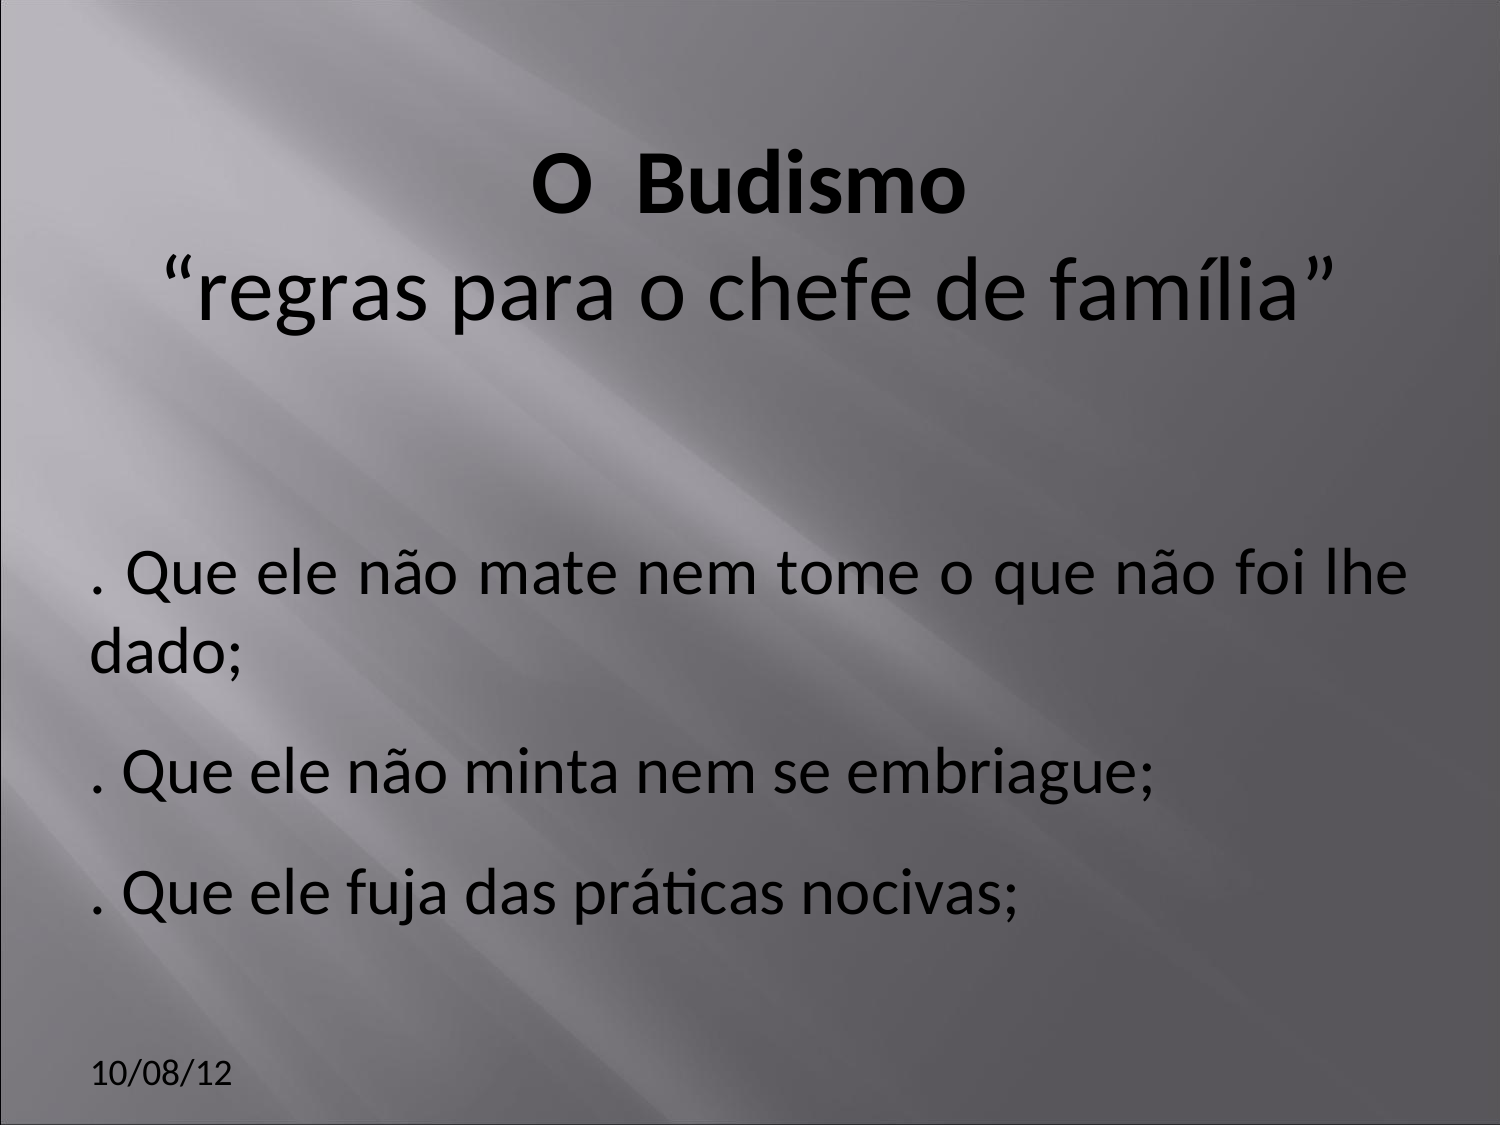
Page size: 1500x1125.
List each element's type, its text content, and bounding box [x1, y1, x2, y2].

text_box 10/08/12 [75, 1042, 425, 1125]
text_box . Que ele não mate nem tome o que não foi lhe dado; . Que ele não minta nem se embriague; . Que ele fuja das práticas nocivas; [75, 278, 1426, 1035]
picture [0, 0, 1500, 1125]
text_box O Budismo “regras para o chefe de família” [75, 0, 1426, 278]
